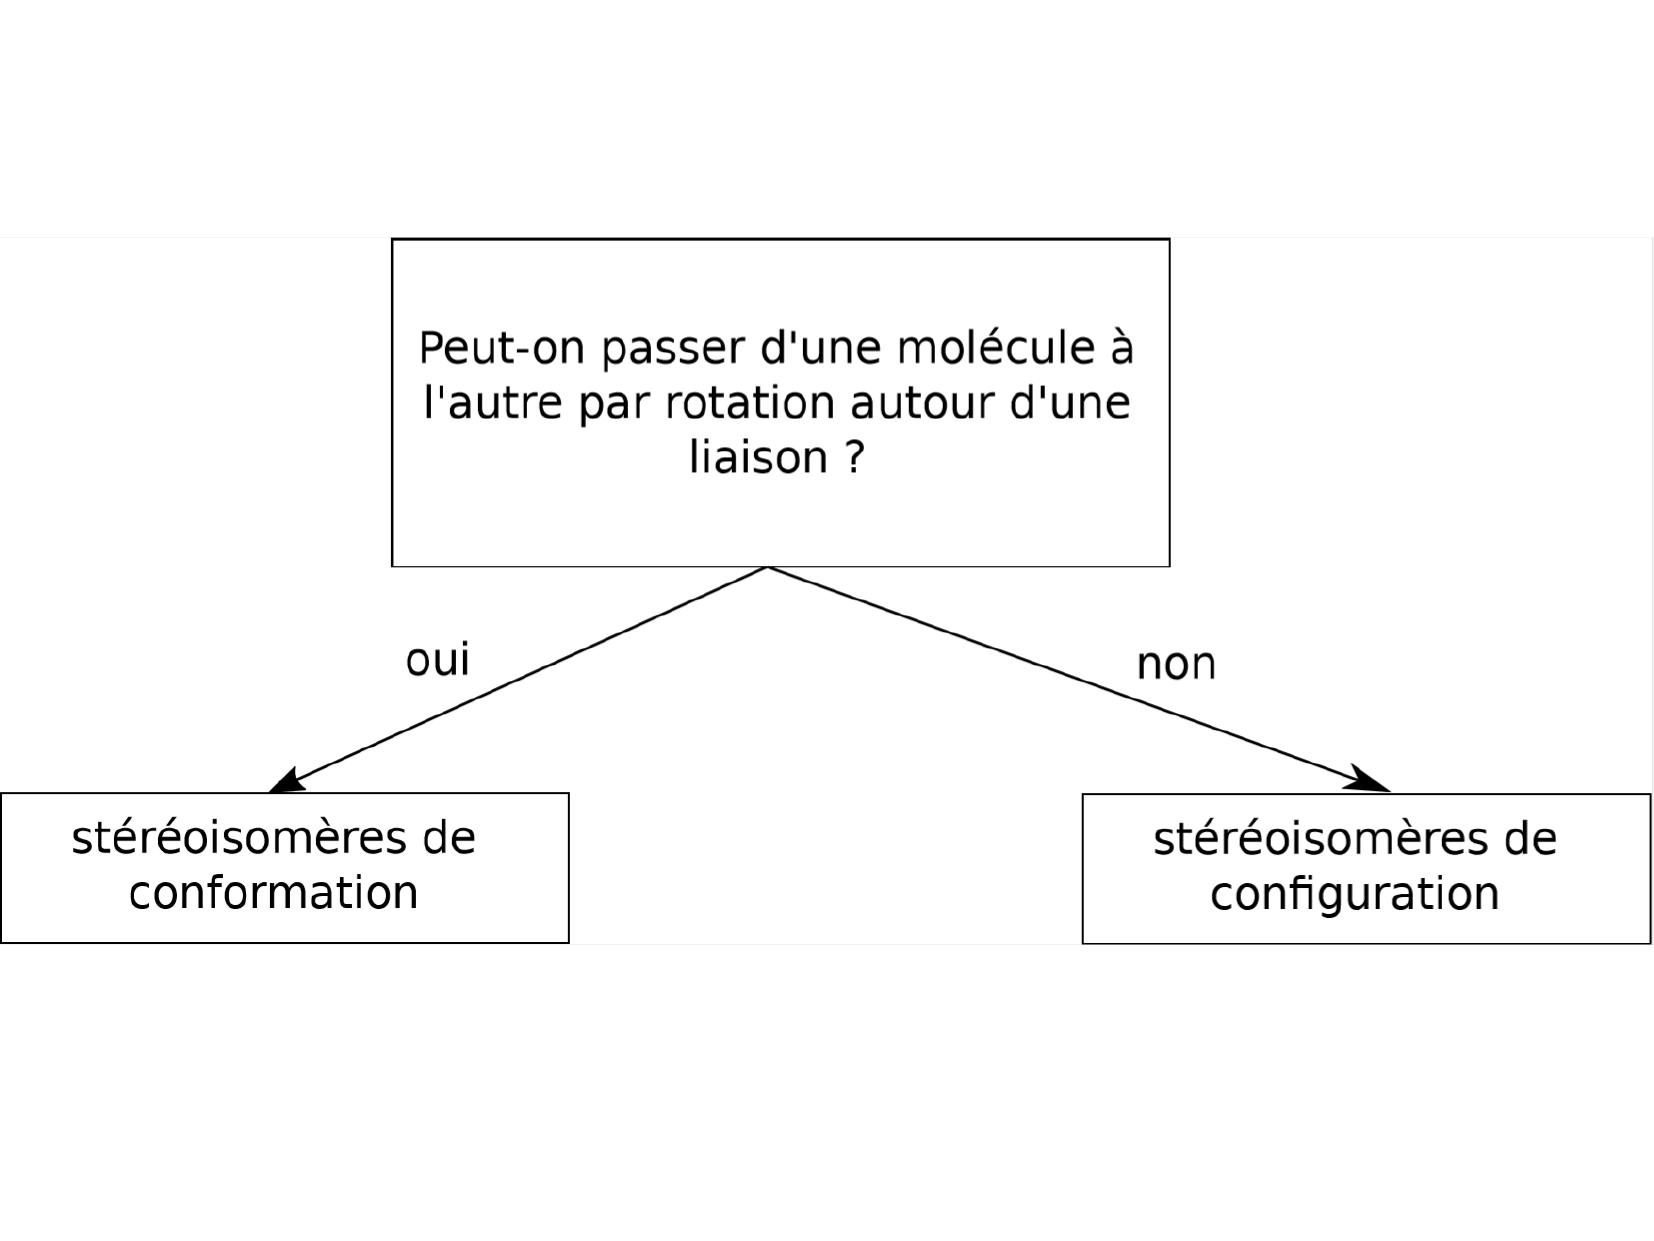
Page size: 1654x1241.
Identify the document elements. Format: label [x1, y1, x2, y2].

picture [0, 237, 1654, 945]
